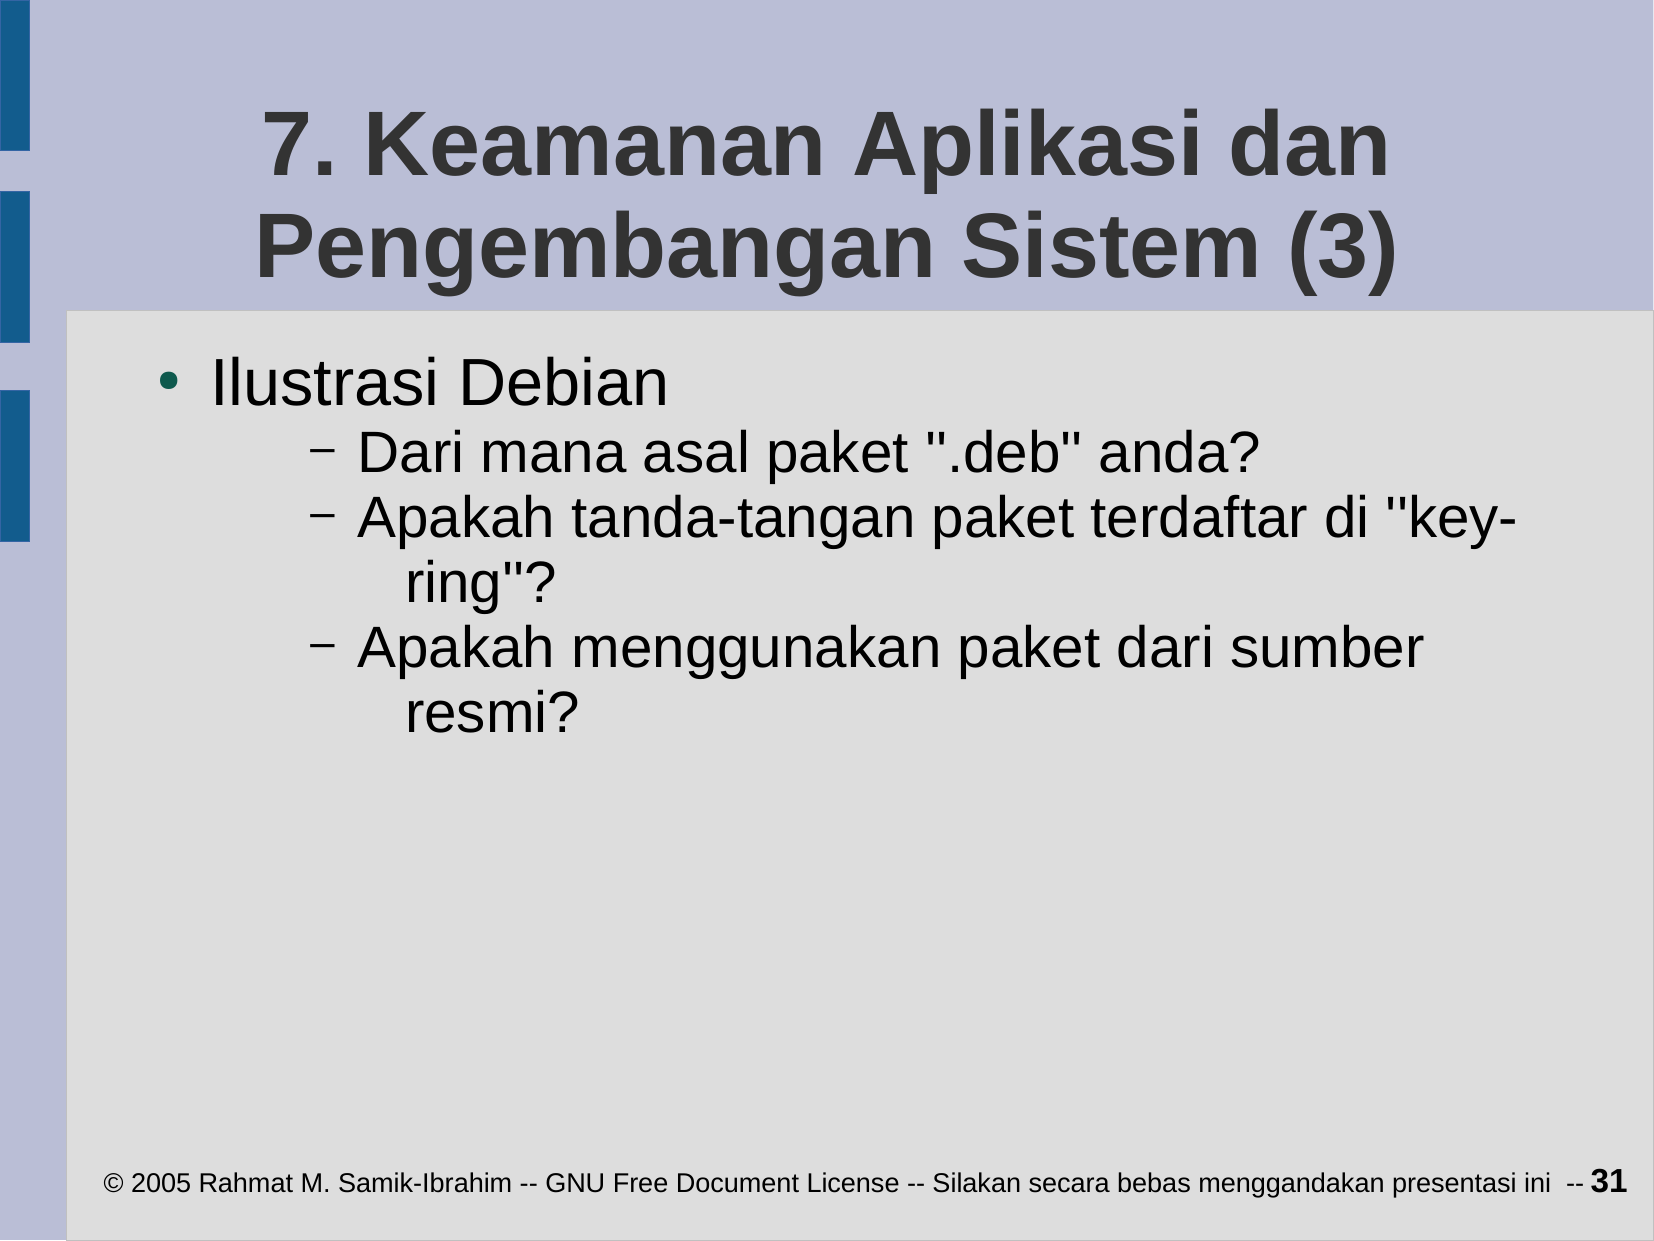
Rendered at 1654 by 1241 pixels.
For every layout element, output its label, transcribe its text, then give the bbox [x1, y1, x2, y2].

title 7. Keamanan Aplikasi dan Pengembangan Sistem (3) [121, 91, 1534, 299]
list Ilustrasi Debian Dari mana asal paket ''.deb'' anda? Apakah tanda-tangan paket terdaftar di ''key-ring''? Apakah menggunakan paket dari sumber resmi? [121, 344, 1534, 1127]
